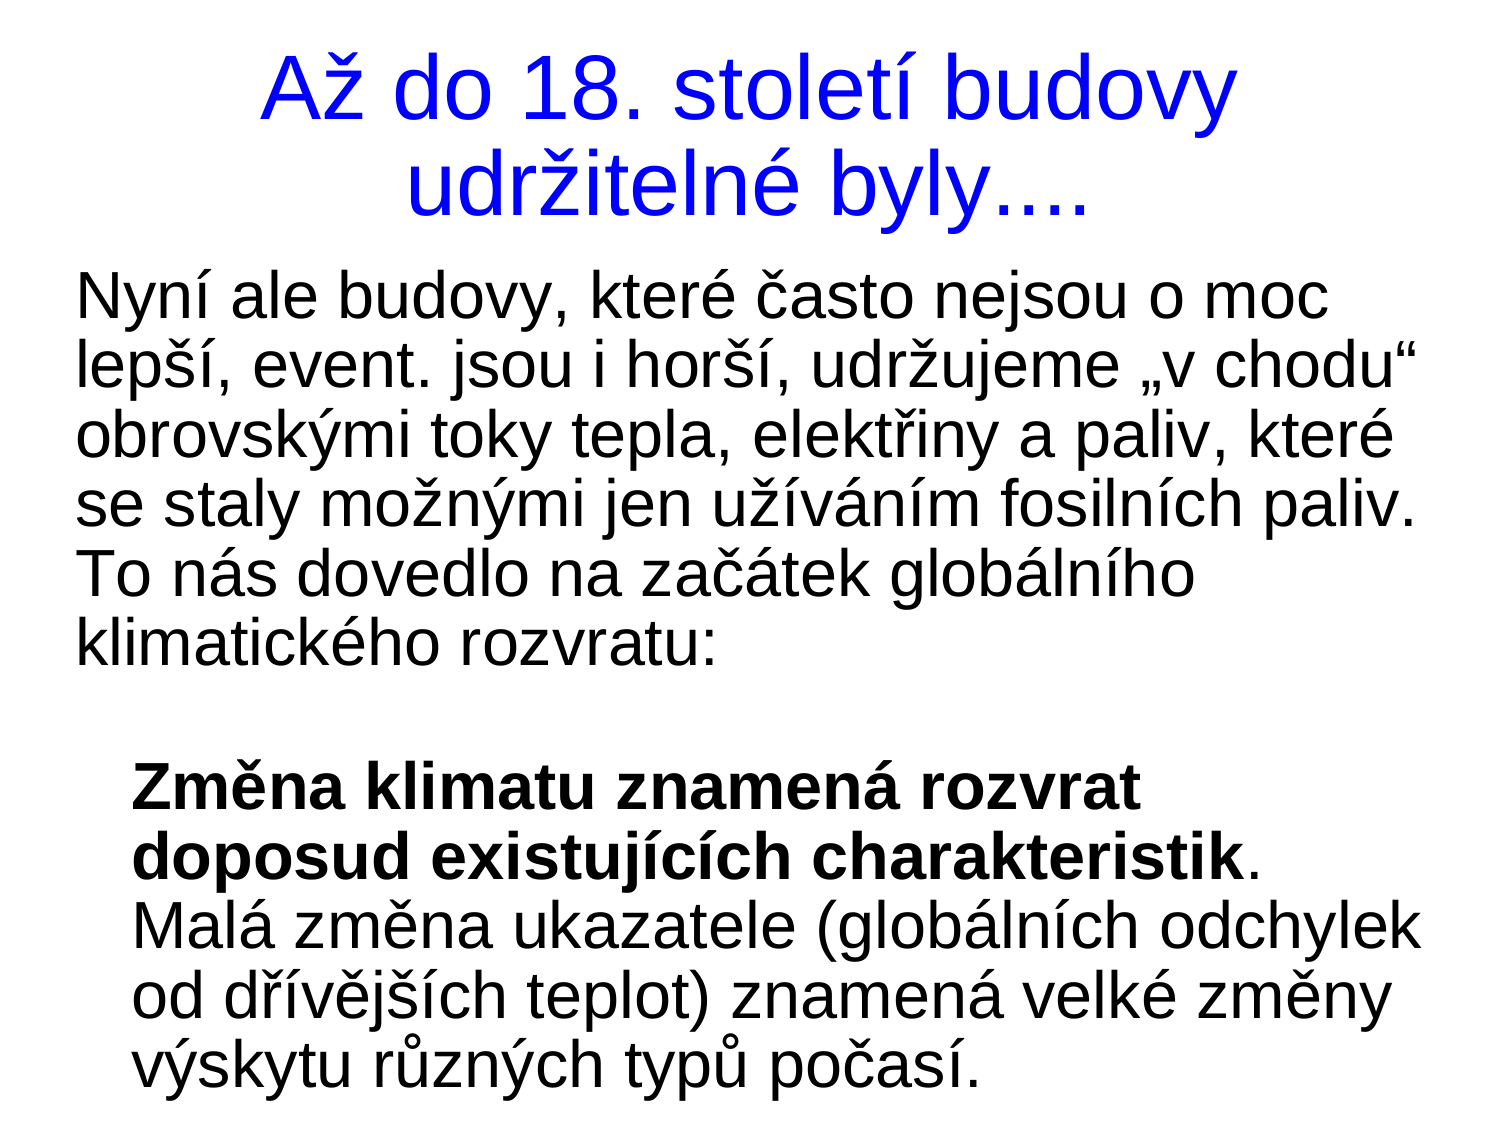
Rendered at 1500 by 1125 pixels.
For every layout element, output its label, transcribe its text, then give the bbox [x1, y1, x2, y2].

title Až do 18. století budovy udržitelné byly.... [75, 21, 1425, 257]
list Nyní ale budovy, které často nejsou o moc lepší, event. jsou i horší, udržujeme „v chodu“ obrovskými toky tepla, elektřiny a paliv, které se staly možnými jen užíváním fosilních paliv. To nás dovedlo na začátek globálního klimatického rozvratu: Změna klimatu znamená rozvrat doposud existujících charakteristik. Malá změna ukazatele (globálních odchylek od dřívějších teplot) znamená velké změny výskytu různých typů počasí. [75, 262, 1425, 1102]
